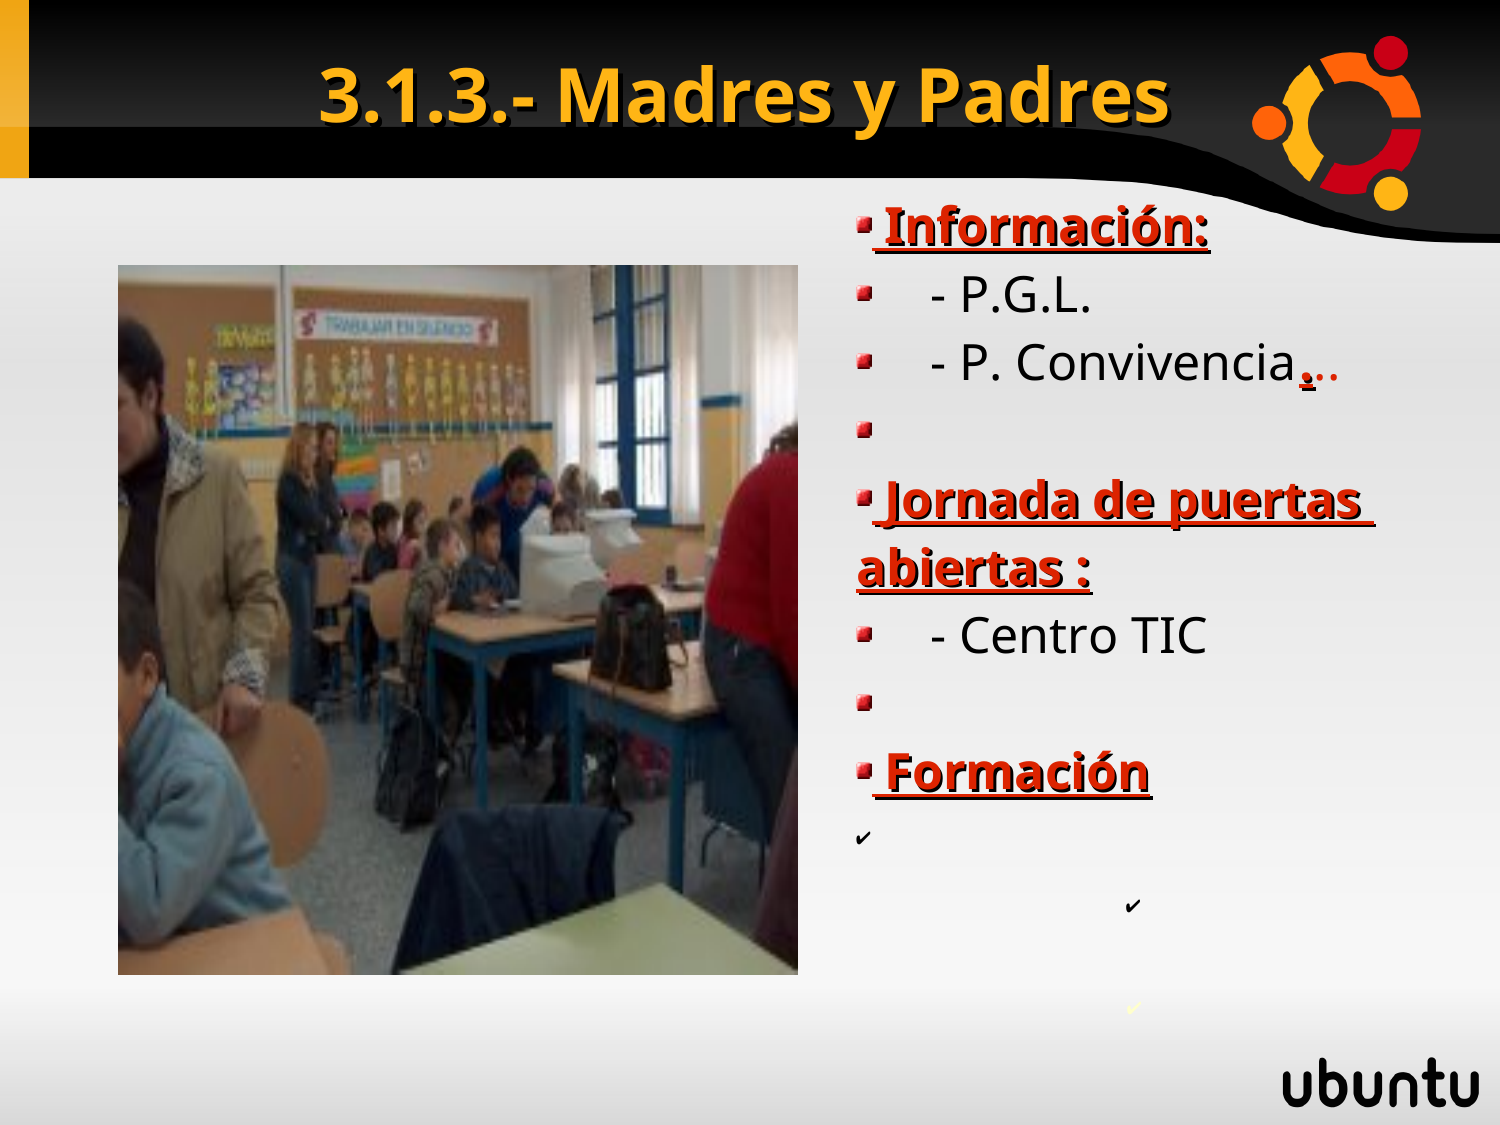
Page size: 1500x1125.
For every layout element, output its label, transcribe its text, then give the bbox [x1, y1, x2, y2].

title 3.1.3.- Madres y Padres [69, 0, 1420, 188]
subtitle Información: - P.G.L. - P. Convivencia ... Jornada de puertas abiertas : - Centro TIC Formación [856, 182, 1426, 1052]
picture [0, 0, 1500, 1125]
